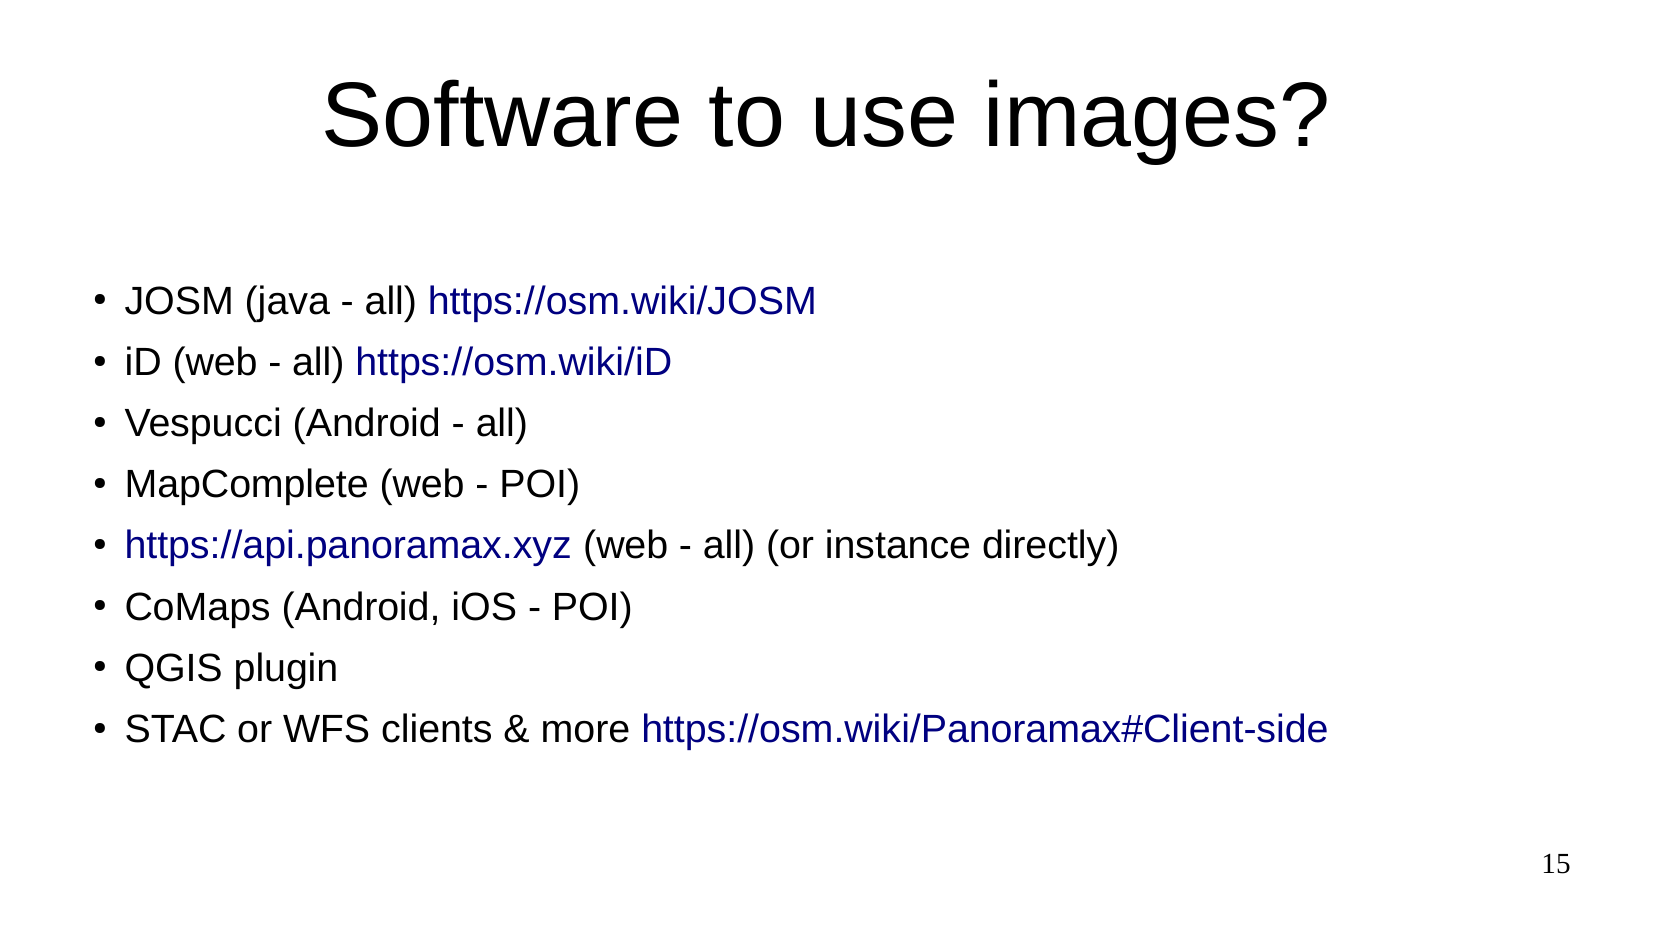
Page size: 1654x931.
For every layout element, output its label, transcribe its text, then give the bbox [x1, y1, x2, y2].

title Software to use images? [82, 37, 1571, 193]
list JOSM (java - all) https://osm.wiki/JOSM iD (web - all) https://osm.wiki/iD Vespucci (Android - all) MapComplete (web - POI) https://api.panoramax.xyz (web - all) (or instance directly) CoMaps (Android, iOS - POI) QGIS plugin STAC or WFS clients & more https://osm.wiki/Panoramax#Client-side [82, 217, 1571, 758]
